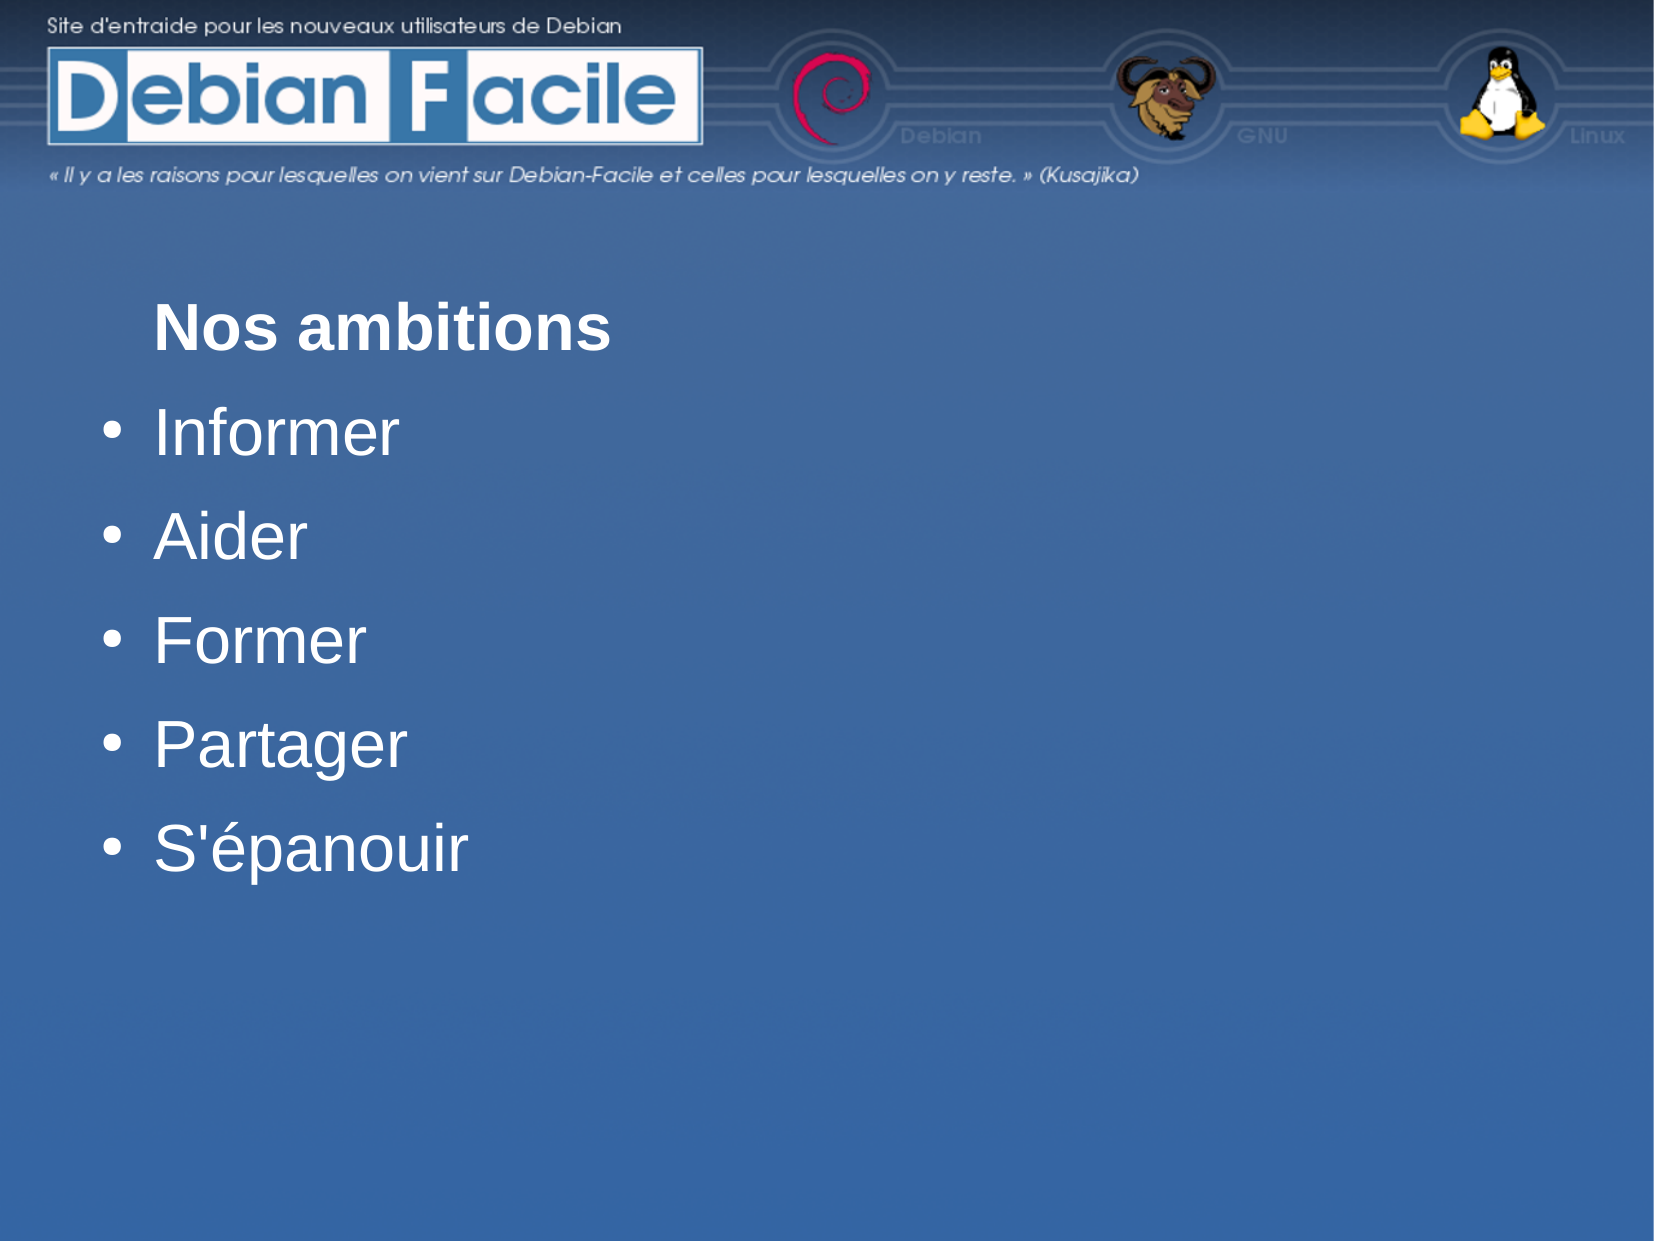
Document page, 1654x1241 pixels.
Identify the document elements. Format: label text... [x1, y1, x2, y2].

picture [0, 0, 1654, 1241]
list Nos ambitions Informer Aider Former Partager S'épanouir [82, 290, 1571, 1010]
